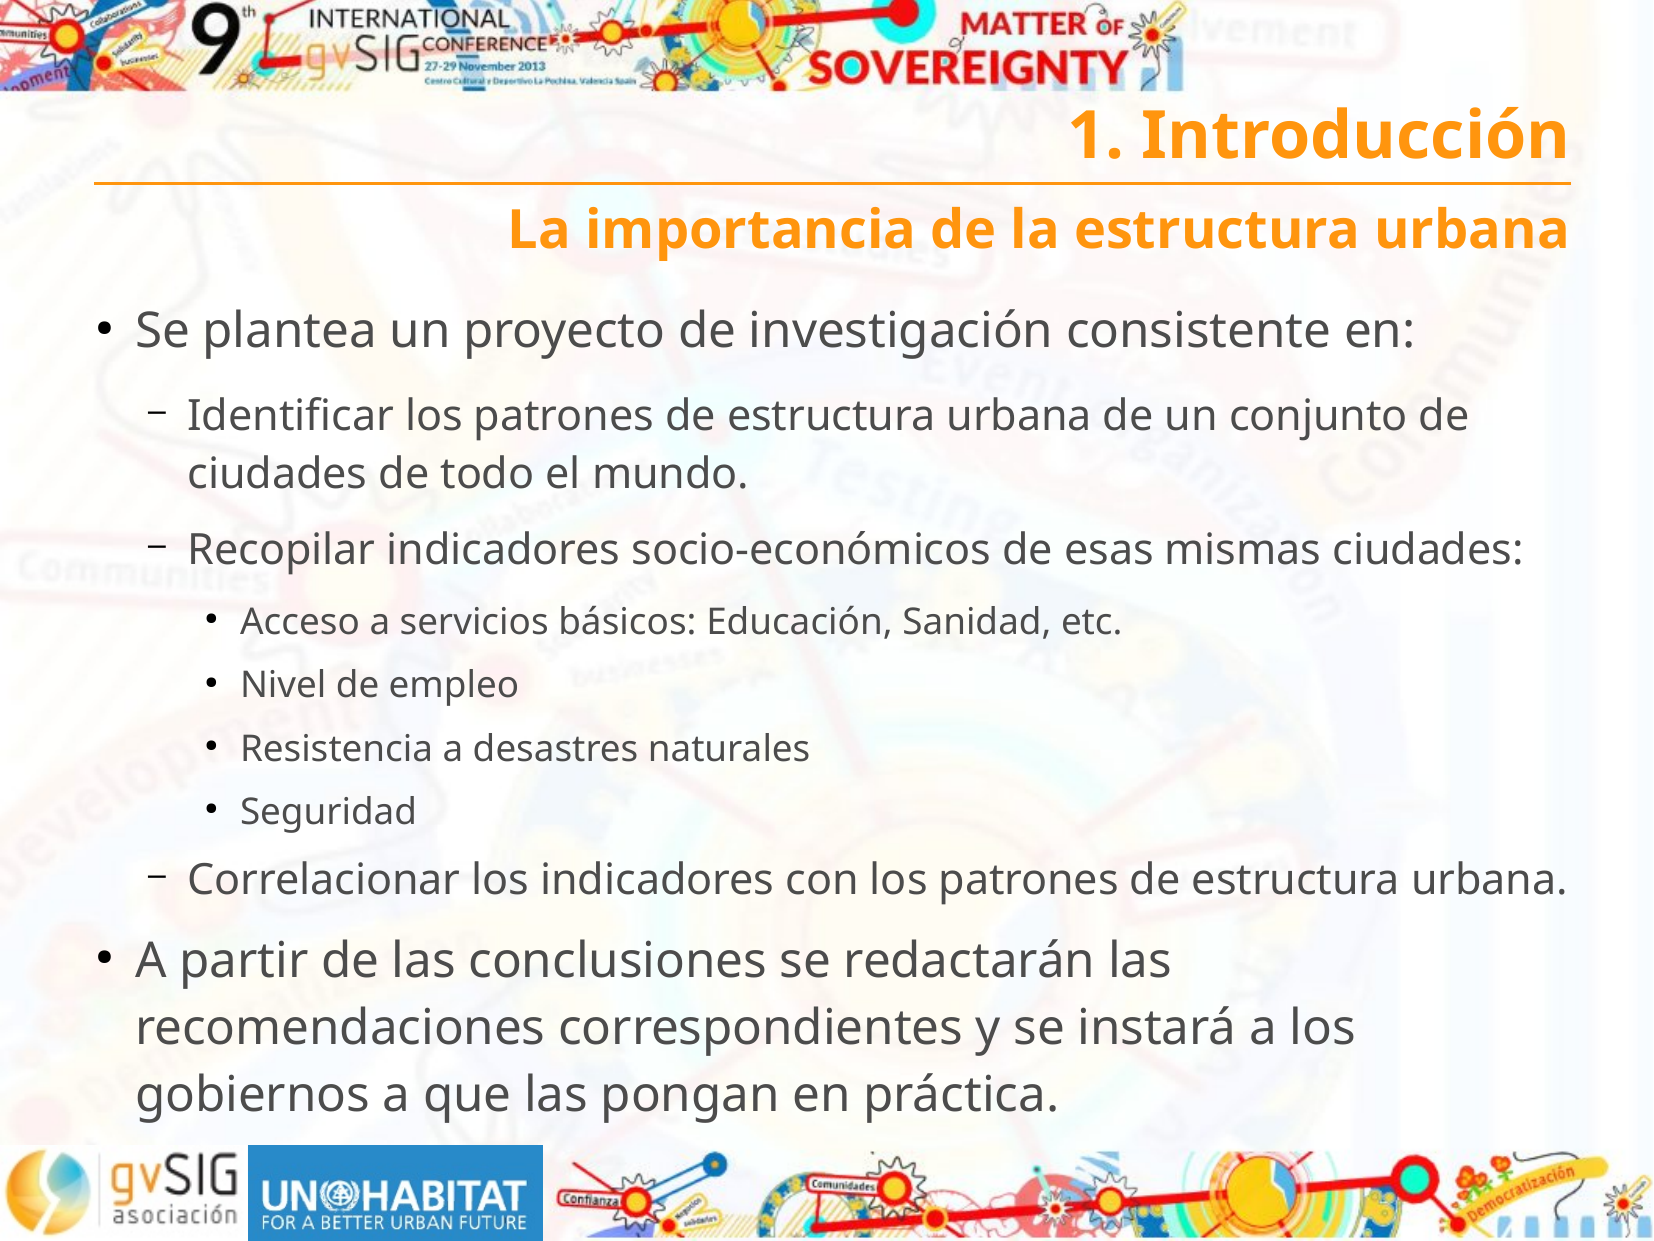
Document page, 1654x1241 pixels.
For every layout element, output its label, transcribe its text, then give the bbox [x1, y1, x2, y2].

picture [0, 0, 1654, 1241]
title La importancia de la estructura urbana [82, 183, 1571, 272]
list Se plantea un proyecto de investigación consistente en: Identificar los patrones de estructura urbana de un conjunto de ciudades de todo el mundo. Recopilar indicadores socio-económicos de esas mismas ciudades: Acceso a servicios básicos: Educación, Sanidad, etc. Nivel de empleo Resistencia a desastres naturales Seguridad Correlacionar los indicadores con los patrones de estructura urbana. A partir de las conclusiones se redactarán las recomendaciones correspondientes y se instará a los gobiernos a que las pongan en práctica. [82, 295, 1595, 1182]
title 1. Introducción [82, 88, 1571, 178]
